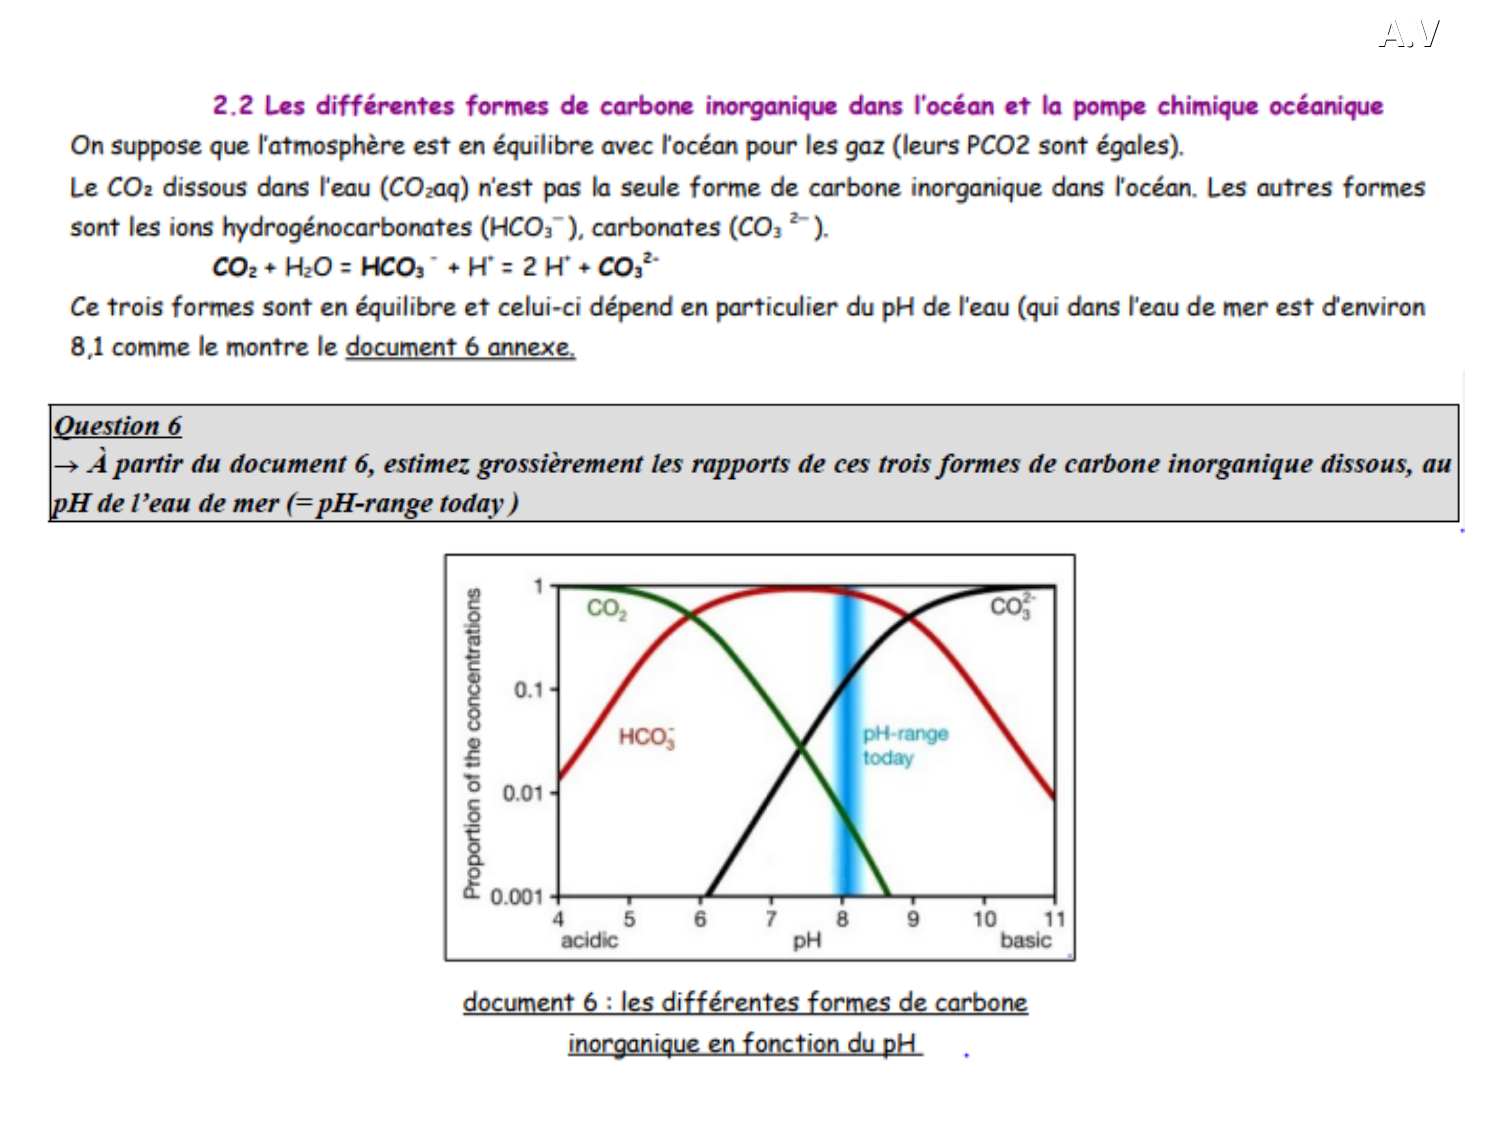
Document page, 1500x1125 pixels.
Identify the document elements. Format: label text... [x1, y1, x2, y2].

picture [425, 542, 1099, 1075]
picture [33, 79, 1465, 533]
text_box A.V [1363, 1, 1488, 63]
